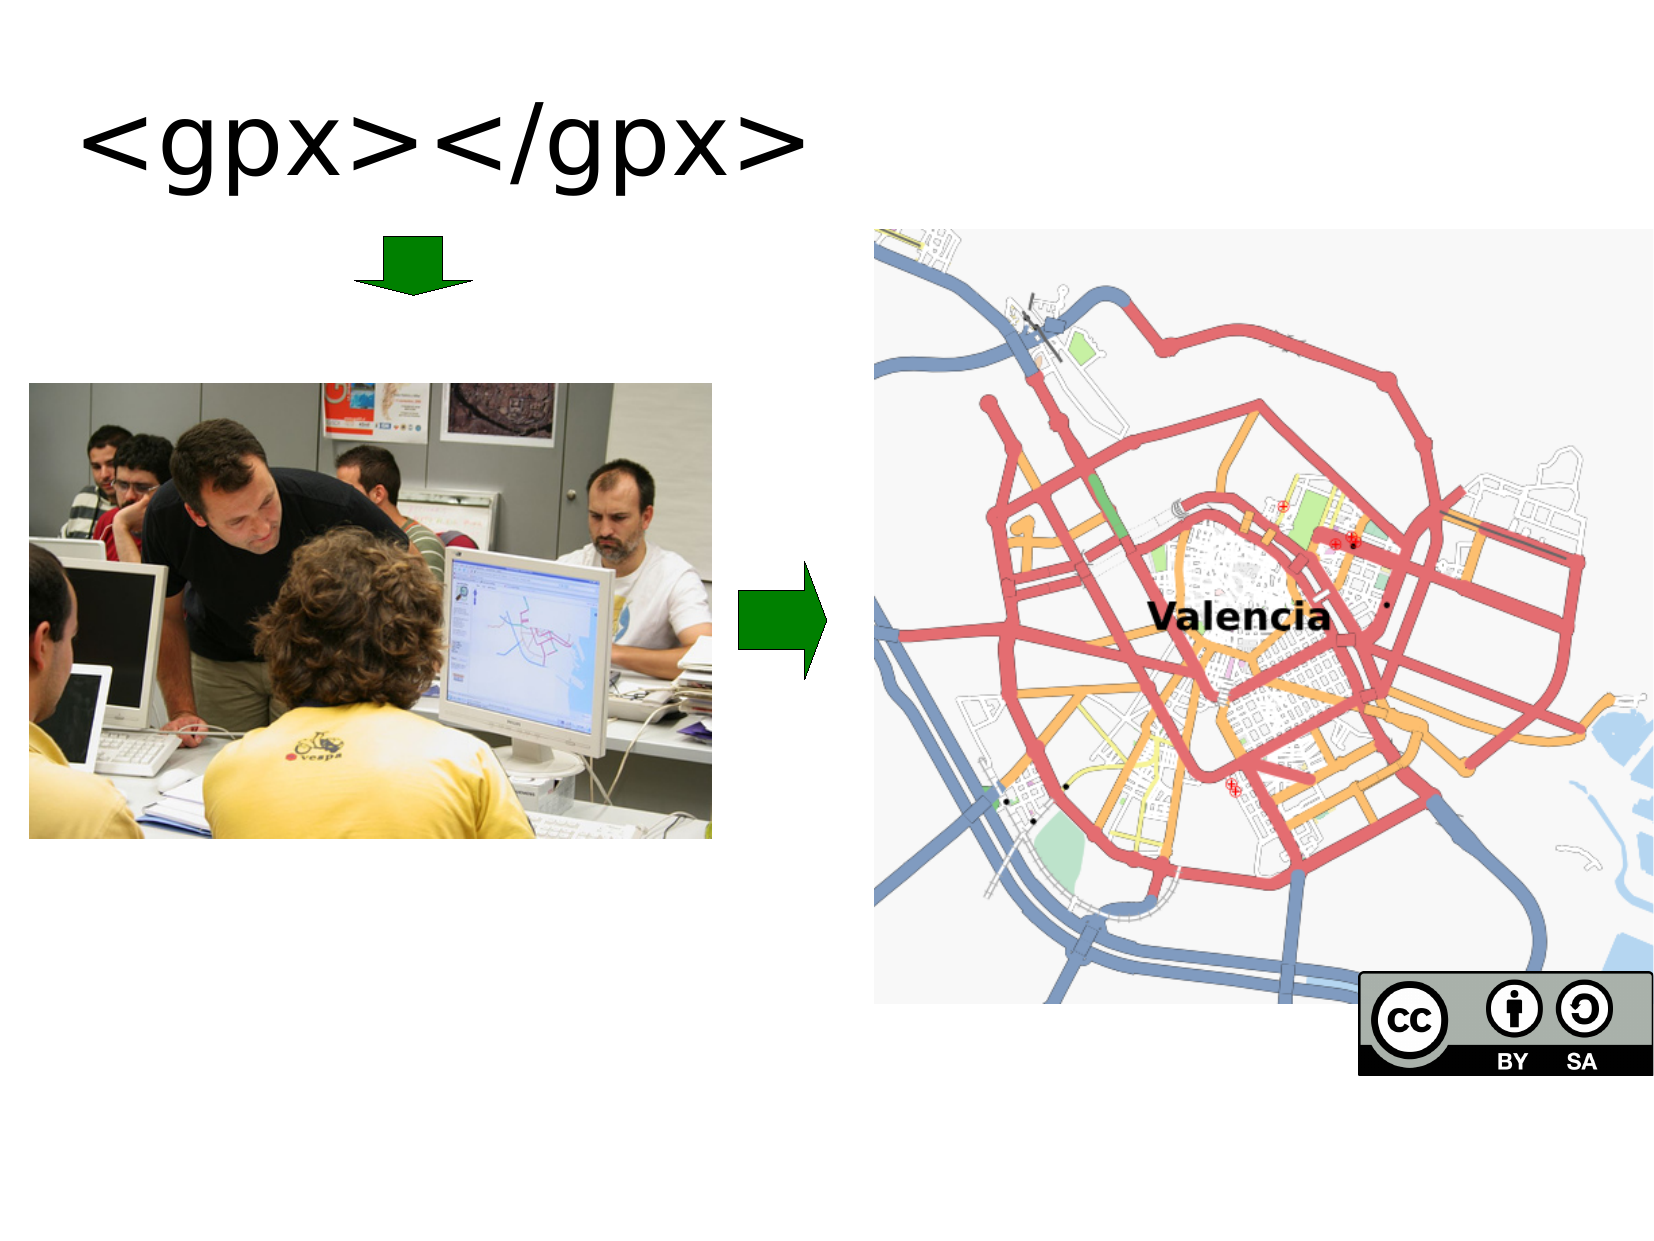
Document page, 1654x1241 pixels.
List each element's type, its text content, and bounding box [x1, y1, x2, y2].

picture [874, 229, 1654, 1076]
text_box [738, 561, 827, 680]
text_box [354, 236, 473, 296]
picture [29, 383, 712, 839]
text_box <gpx></gpx> [59, 75, 830, 207]
